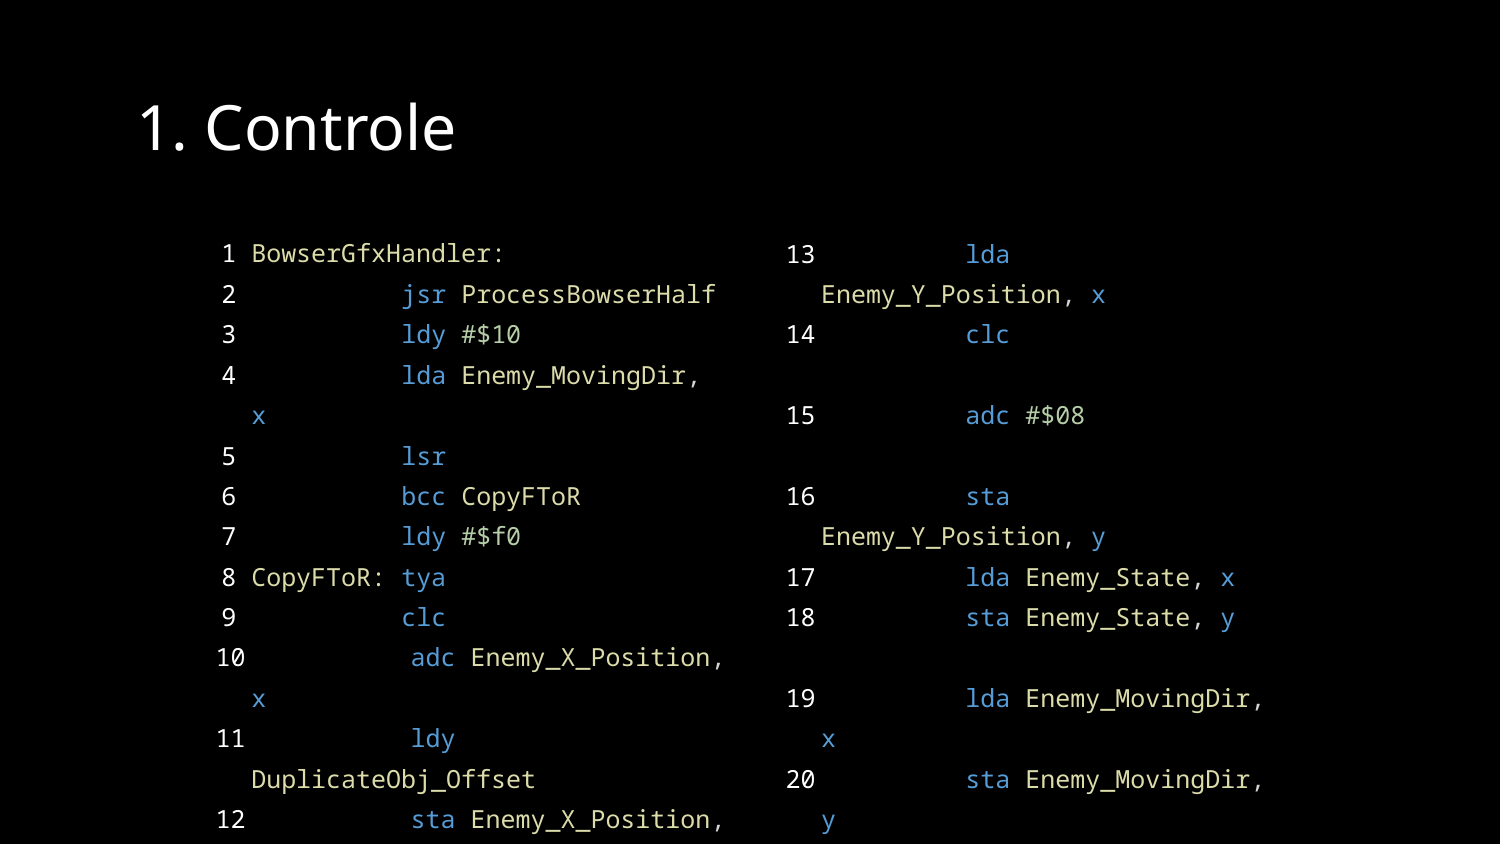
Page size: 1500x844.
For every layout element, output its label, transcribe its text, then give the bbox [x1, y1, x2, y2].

text_box BowserGfxHandler: jsr ProcessBowserHalf ldy #$10 lda Enemy_MovingDir, x lsr bcc CopyFToR ldy #$f0 CopyFToR: tya clc adc Enemy_X_Position, x ldy DuplicateObj_Offset sta Enemy_X_Position, y [200, 212, 742, 734]
text_box lda Enemy_Y_Position, x clc adc #$08 sta Enemy_Y_Position, y lda Enemy_State, x sta Enemy_State, y lda Enemy_MovingDir, x sta Enemy_MovingDir, y lda ObjectOffset pha ldx DuplicateObj_Offset stx ObjectOffset [770, 212, 1294, 733]
title 1. Controle [121, 72, 1347, 167]
